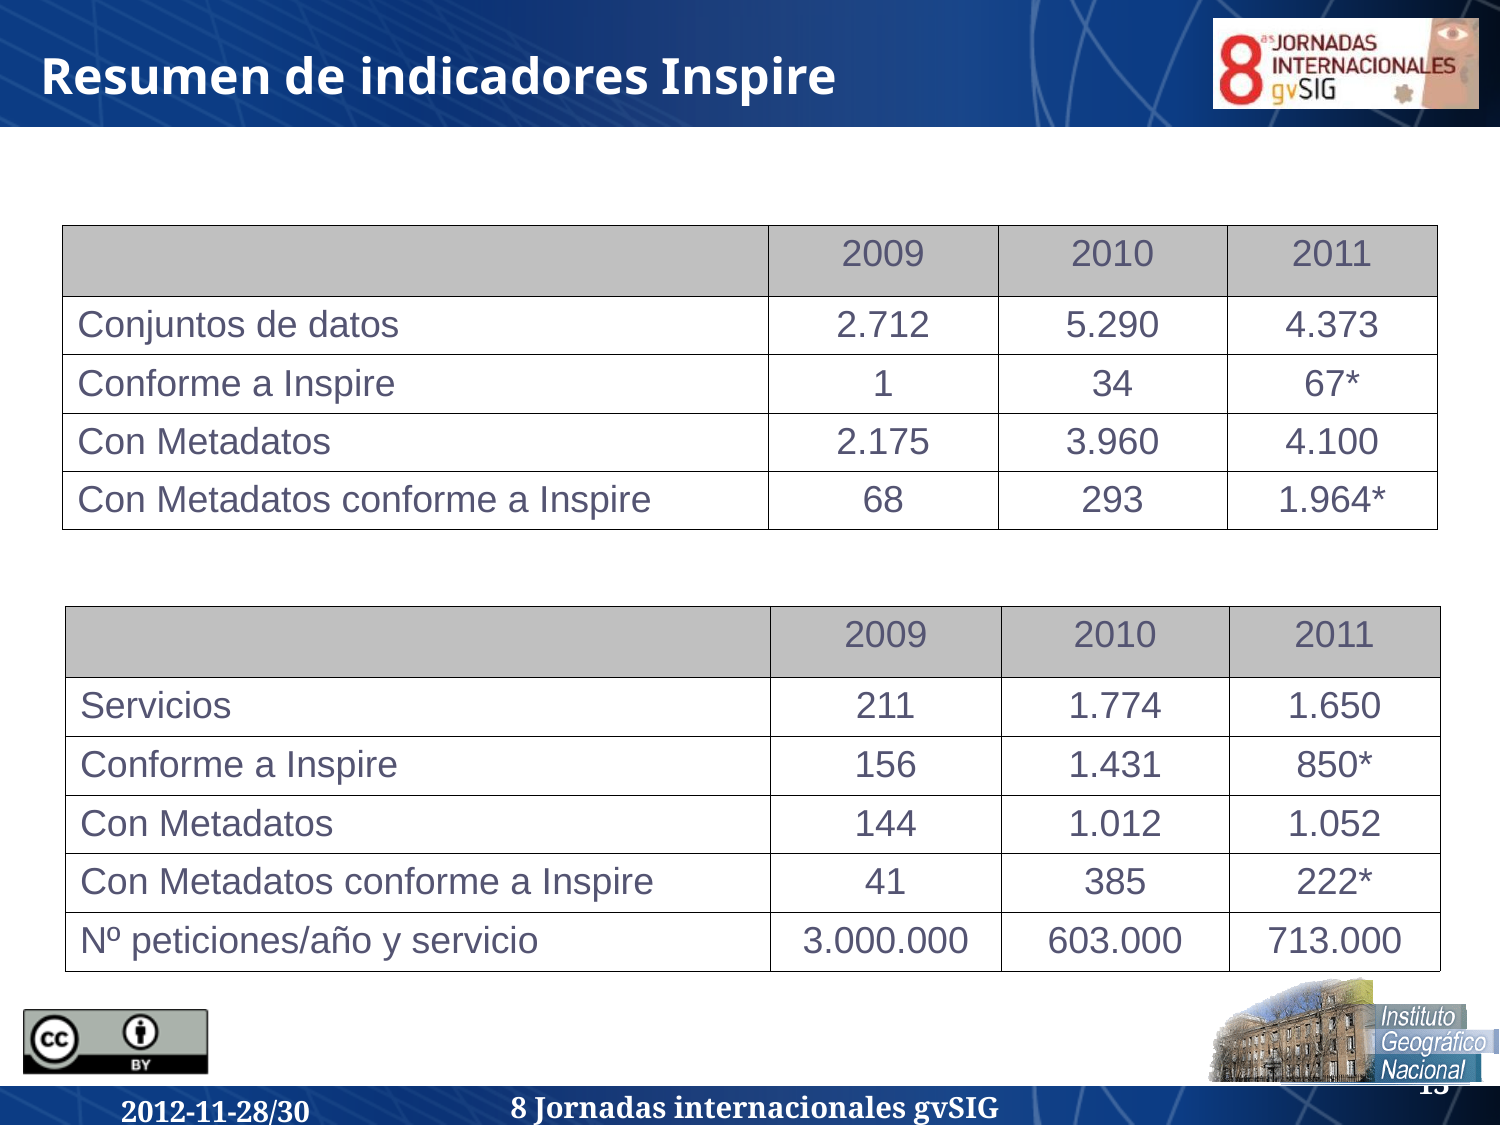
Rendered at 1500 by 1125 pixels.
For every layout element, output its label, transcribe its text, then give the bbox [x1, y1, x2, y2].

picture [0, 0, 1500, 127]
table_cell 1.964* [1228, 472, 1437, 529]
table_cell 4.373 [1228, 297, 1437, 354]
table_cell 850* [1230, 737, 1440, 795]
table_cell Conforme a Inspire [66, 737, 770, 795]
title Resumen de indicadores Inspire [0, 43, 1275, 107]
table_cell 4.100 [1228, 414, 1437, 471]
table_header 2011 [1230, 607, 1440, 677]
table_cell 5.290 [999, 297, 1227, 354]
table_cell 34 [999, 355, 1227, 413]
table_cell 293 [999, 472, 1227, 529]
table_cell Conjuntos de datos [63, 297, 768, 354]
table_cell 67* [1228, 355, 1437, 413]
table_cell 1 [769, 355, 998, 413]
table_cell 2.175 [769, 414, 998, 471]
table_cell Con Metadatos [63, 414, 768, 471]
table_cell 1.774 [1002, 678, 1229, 736]
table_header 2010 [999, 226, 1227, 296]
table_cell 3.960 [999, 414, 1227, 471]
table_cell 385 [1002, 854, 1229, 912]
table_cell 156 [771, 737, 1001, 795]
table_cell 222* [1230, 854, 1440, 912]
table_cell 713.000 [1230, 913, 1440, 971]
table_cell 1.012 [1002, 796, 1229, 853]
table_cell Servicios [66, 678, 770, 736]
table_cell Nº peticiones/año y servicio [66, 913, 770, 971]
table_header [63, 226, 768, 296]
table_cell Con Metadatos conforme a Inspire [63, 472, 768, 529]
picture [0, 968, 1500, 1125]
table_cell 603.000 [1002, 913, 1229, 971]
table_cell 144 [771, 796, 1001, 853]
table_header 2011 [1228, 226, 1437, 296]
table_cell 1.052 [1230, 796, 1440, 853]
table_header 2009 [771, 607, 1001, 677]
table_header [66, 607, 770, 677]
table_header 2009 [769, 226, 998, 296]
table_cell 68 [769, 472, 998, 529]
table_cell Con Metadatos [66, 796, 770, 853]
table_cell 2.712 [769, 297, 998, 354]
table_cell 1.650 [1230, 678, 1440, 736]
table_cell 211 [771, 678, 1001, 736]
table_header 2010 [1002, 607, 1229, 677]
table_cell 3.000.000 [771, 913, 1001, 971]
table_cell Conforme a Inspire [63, 355, 768, 413]
table_cell 1.431 [1002, 737, 1229, 795]
table_cell Con Metadatos conforme a Inspire [66, 854, 770, 912]
table_cell 41 [771, 854, 1001, 912]
